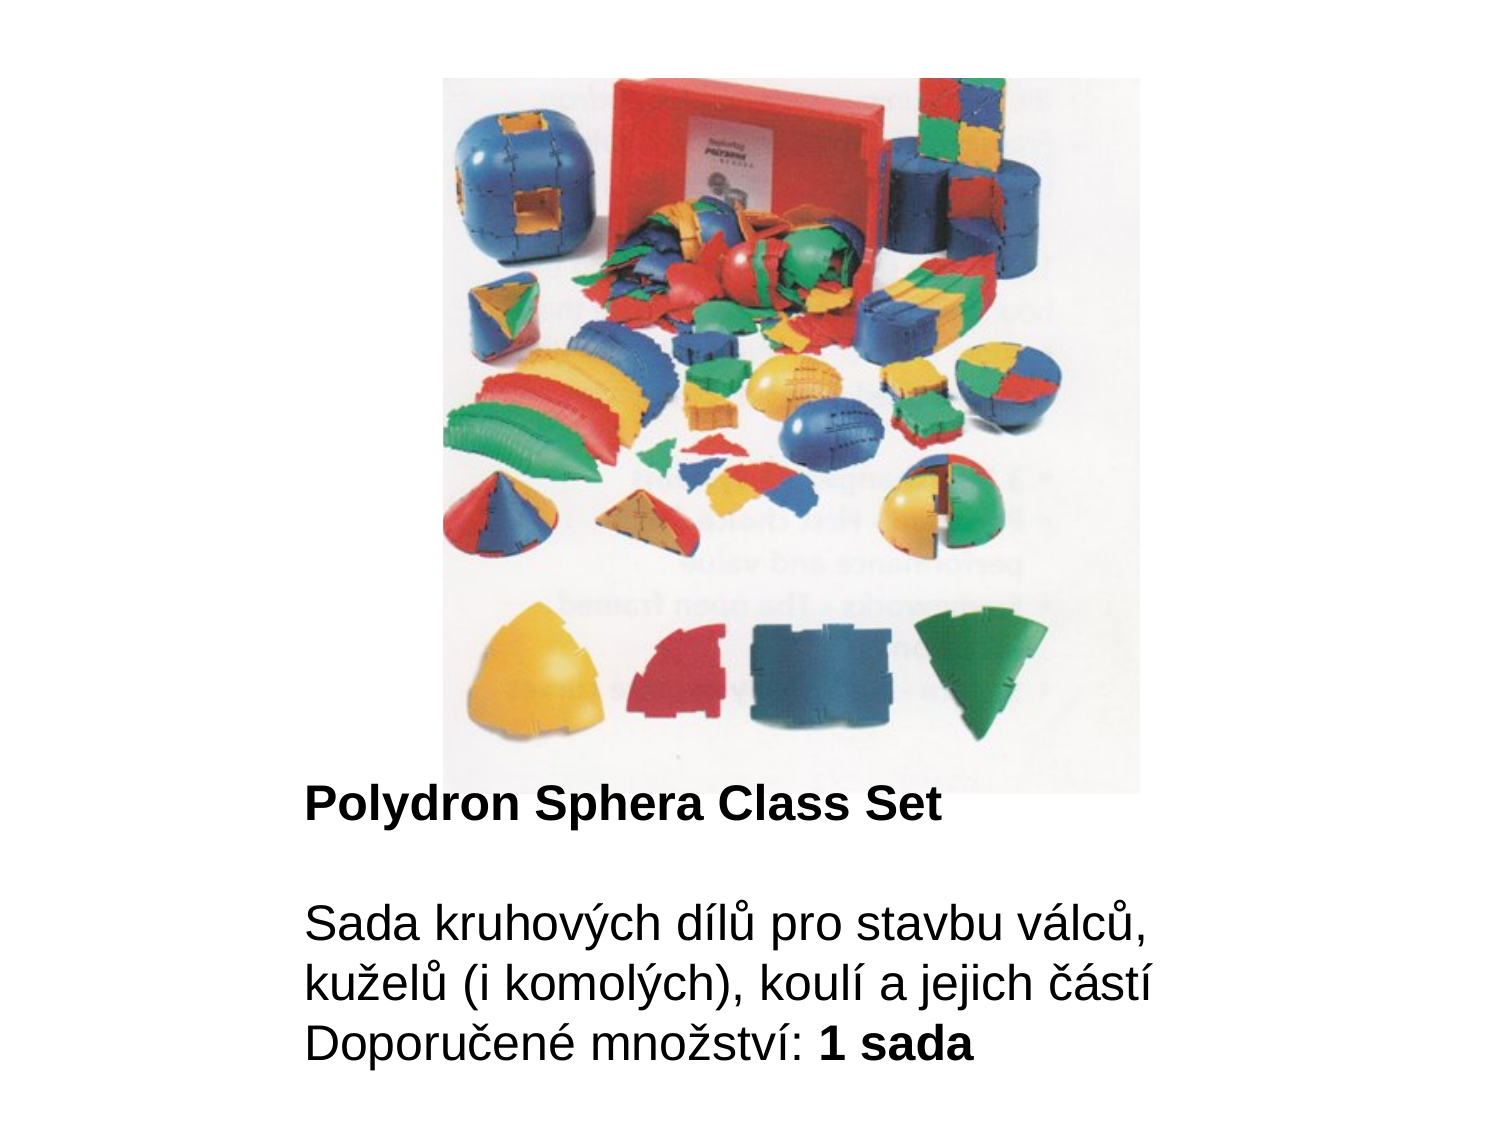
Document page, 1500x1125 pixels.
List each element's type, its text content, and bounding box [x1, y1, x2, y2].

text_box Polydron Sphera Class Set Sada kruhových dílů pro stavbu válců, kuželů (i komolých), koulí a jejich částí Doporučené množství: 1 sada [289, 763, 1294, 1079]
picture [442, 78, 1140, 763]
